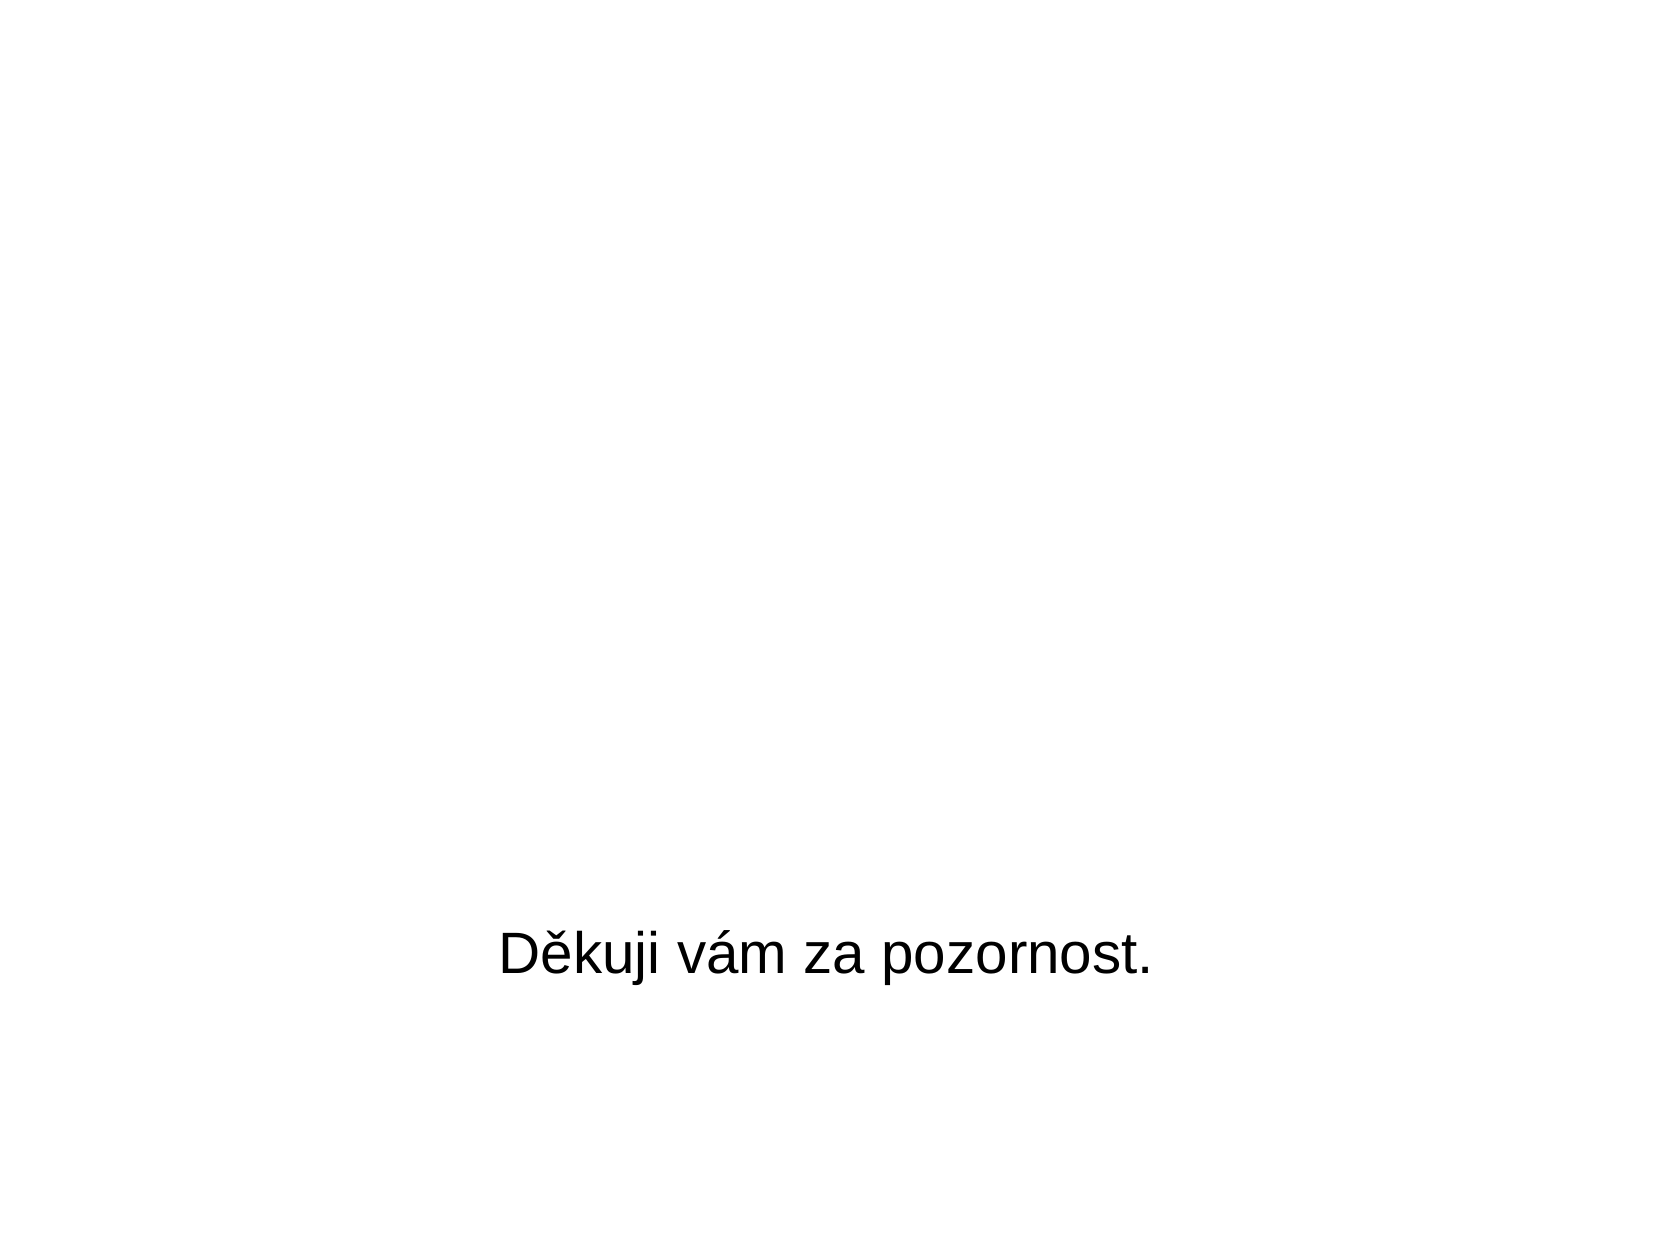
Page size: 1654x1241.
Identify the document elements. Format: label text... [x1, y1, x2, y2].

subtitle Děkuji vám za pozornost. [82, 49, 1571, 1109]
